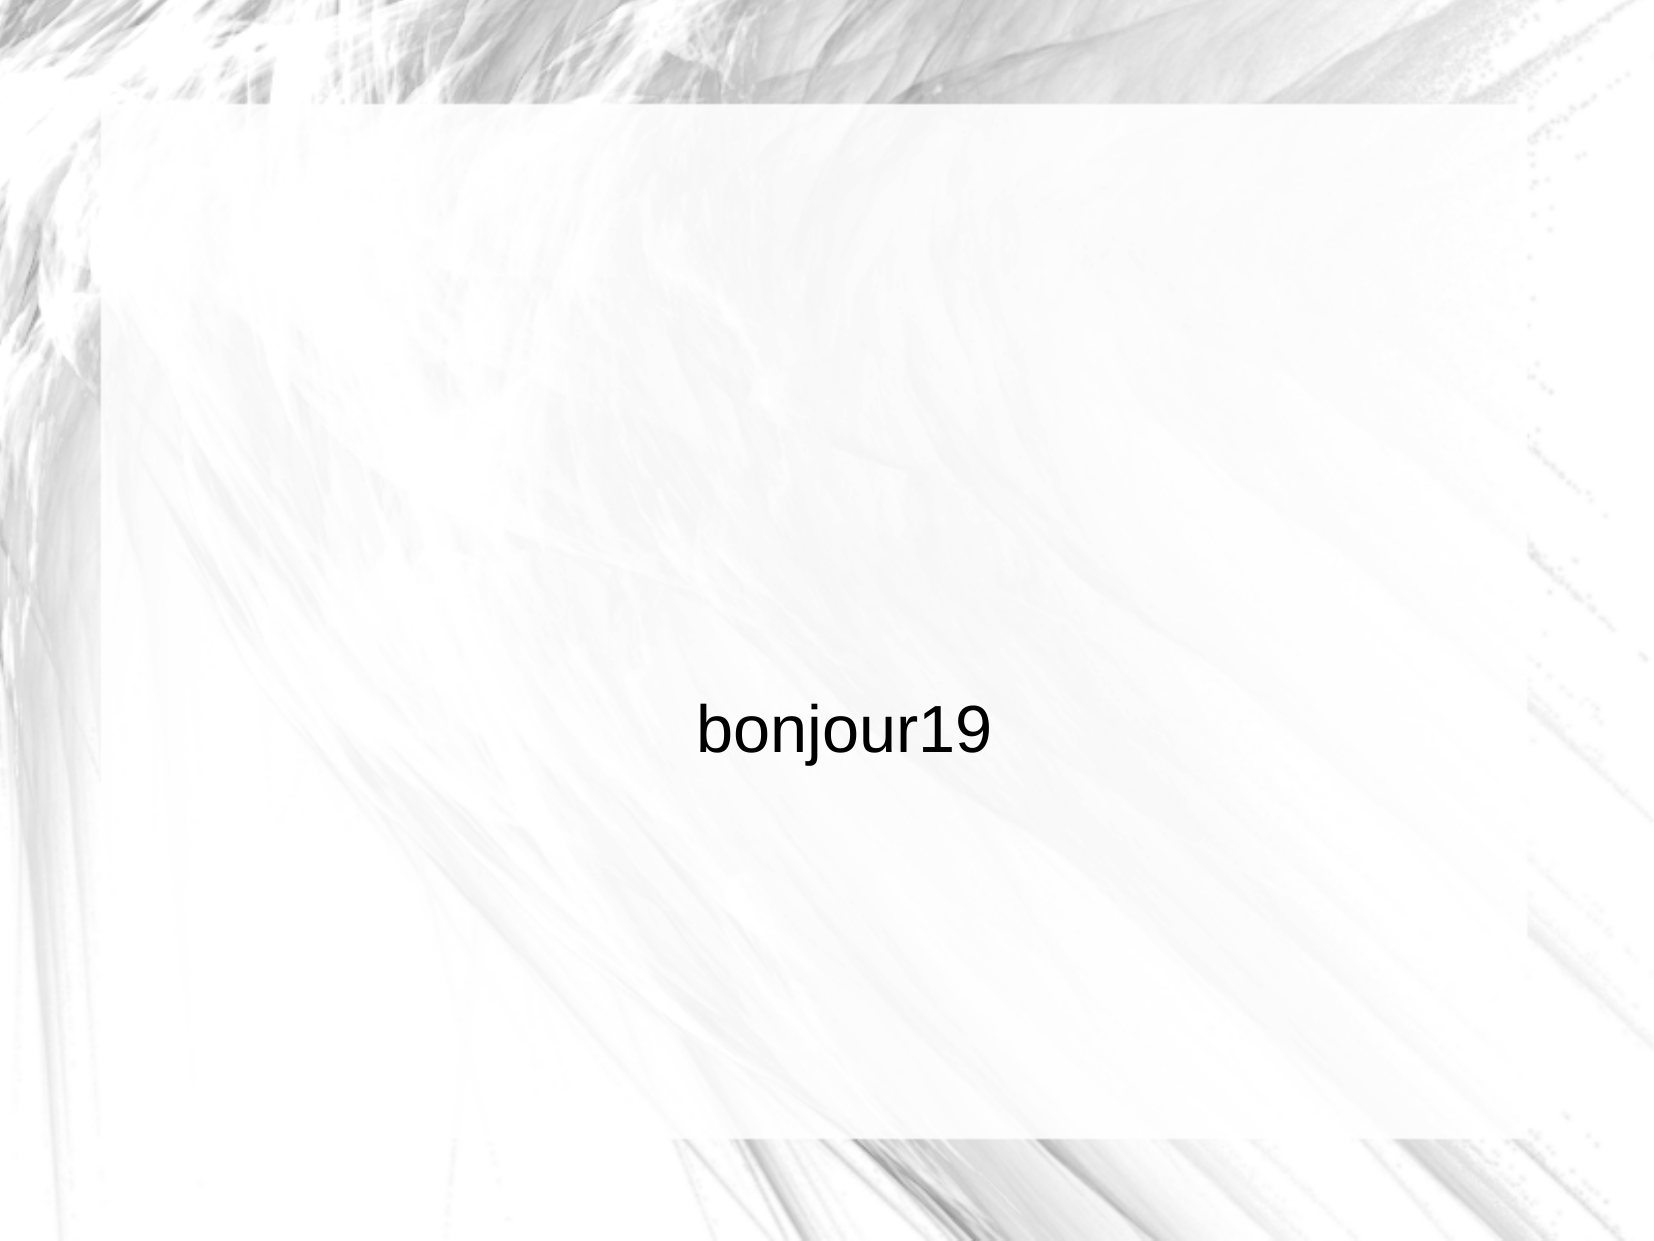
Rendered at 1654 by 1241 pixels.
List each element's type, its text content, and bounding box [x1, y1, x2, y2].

subtitle bonjour19 [118, 319, 1571, 1139]
picture [0, 0, 1654, 1241]
